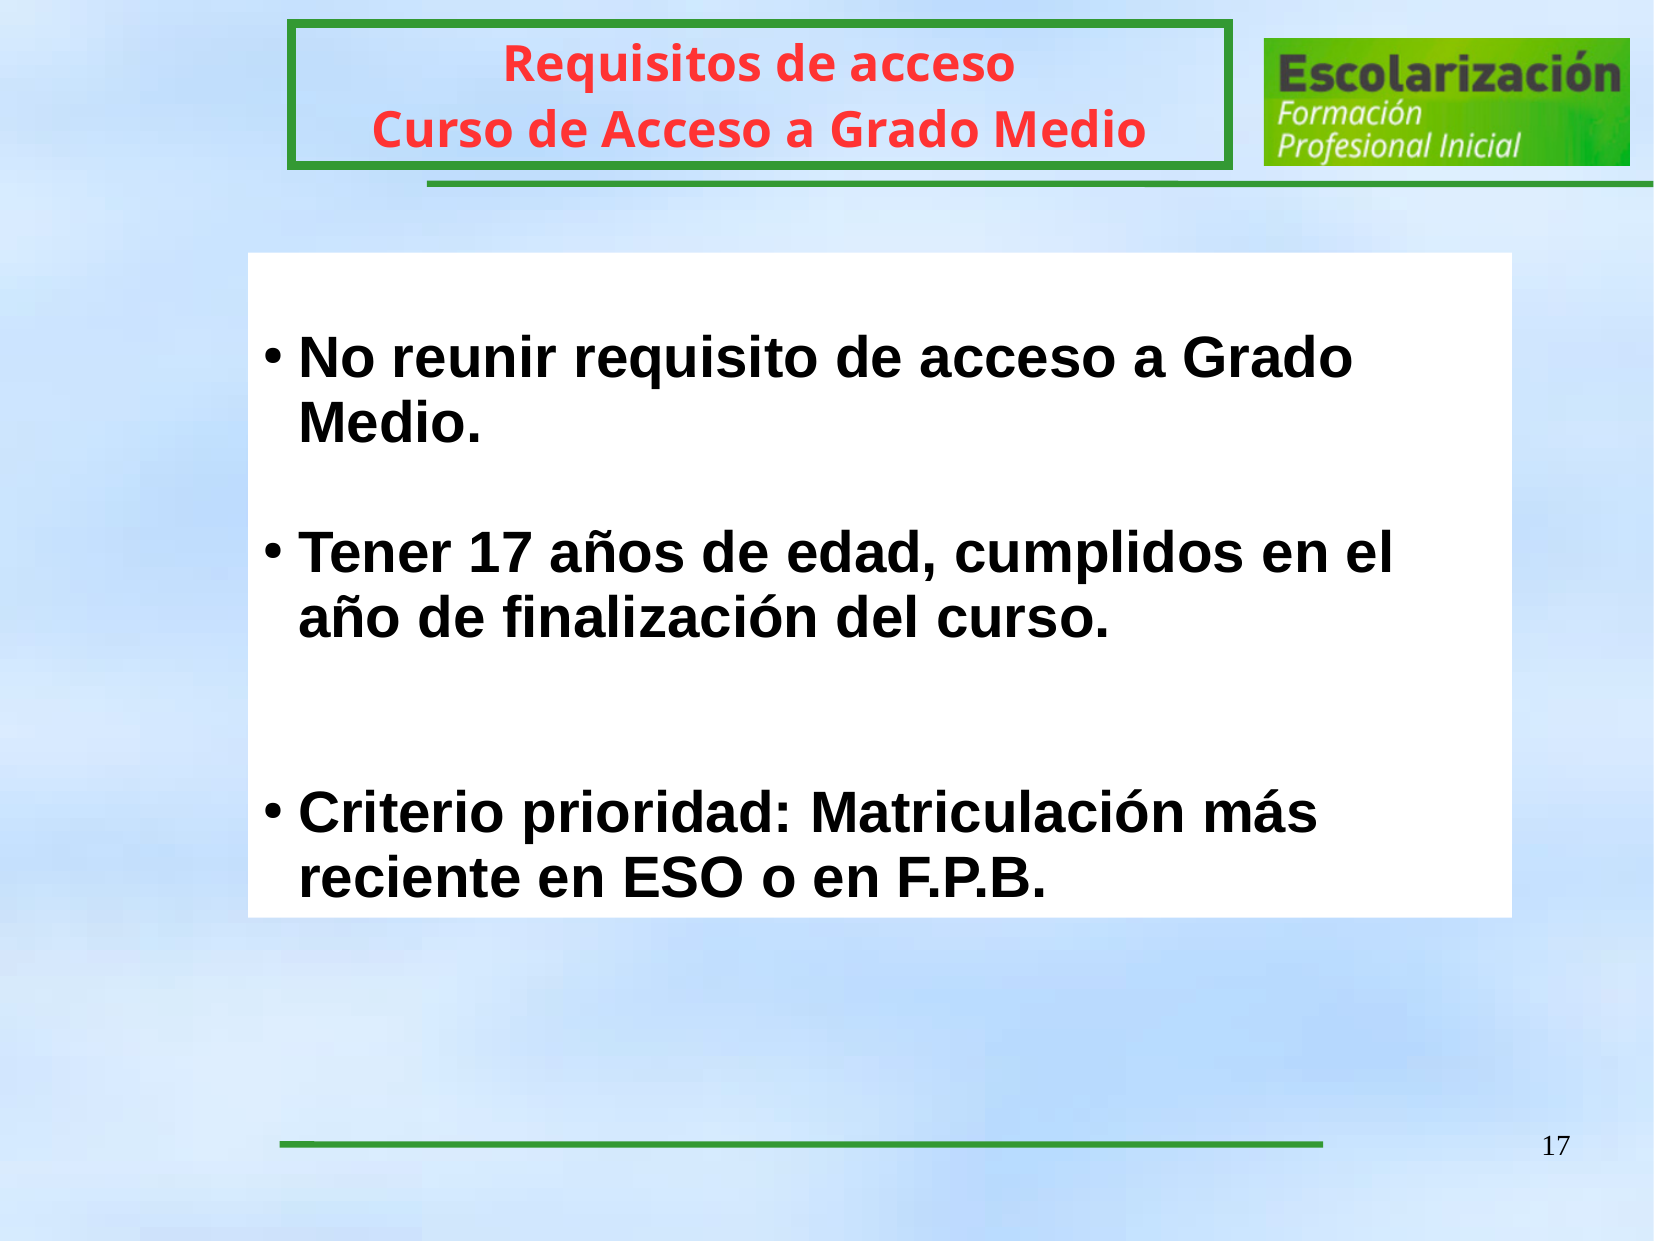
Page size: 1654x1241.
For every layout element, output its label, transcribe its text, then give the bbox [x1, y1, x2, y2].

picture [0, 0, 1654, 1241]
text_box No reunir requisito de acceso a Grado Medio. Tener 17 años de edad, cumplidos en el año de finalización del curso. Criterio prioridad: Matriculación más reciente en ESO o en F.P.B. [248, 252, 1512, 918]
text_box Requisitos de acceso Curso de Acceso a Grado Medio [291, 23, 1229, 166]
